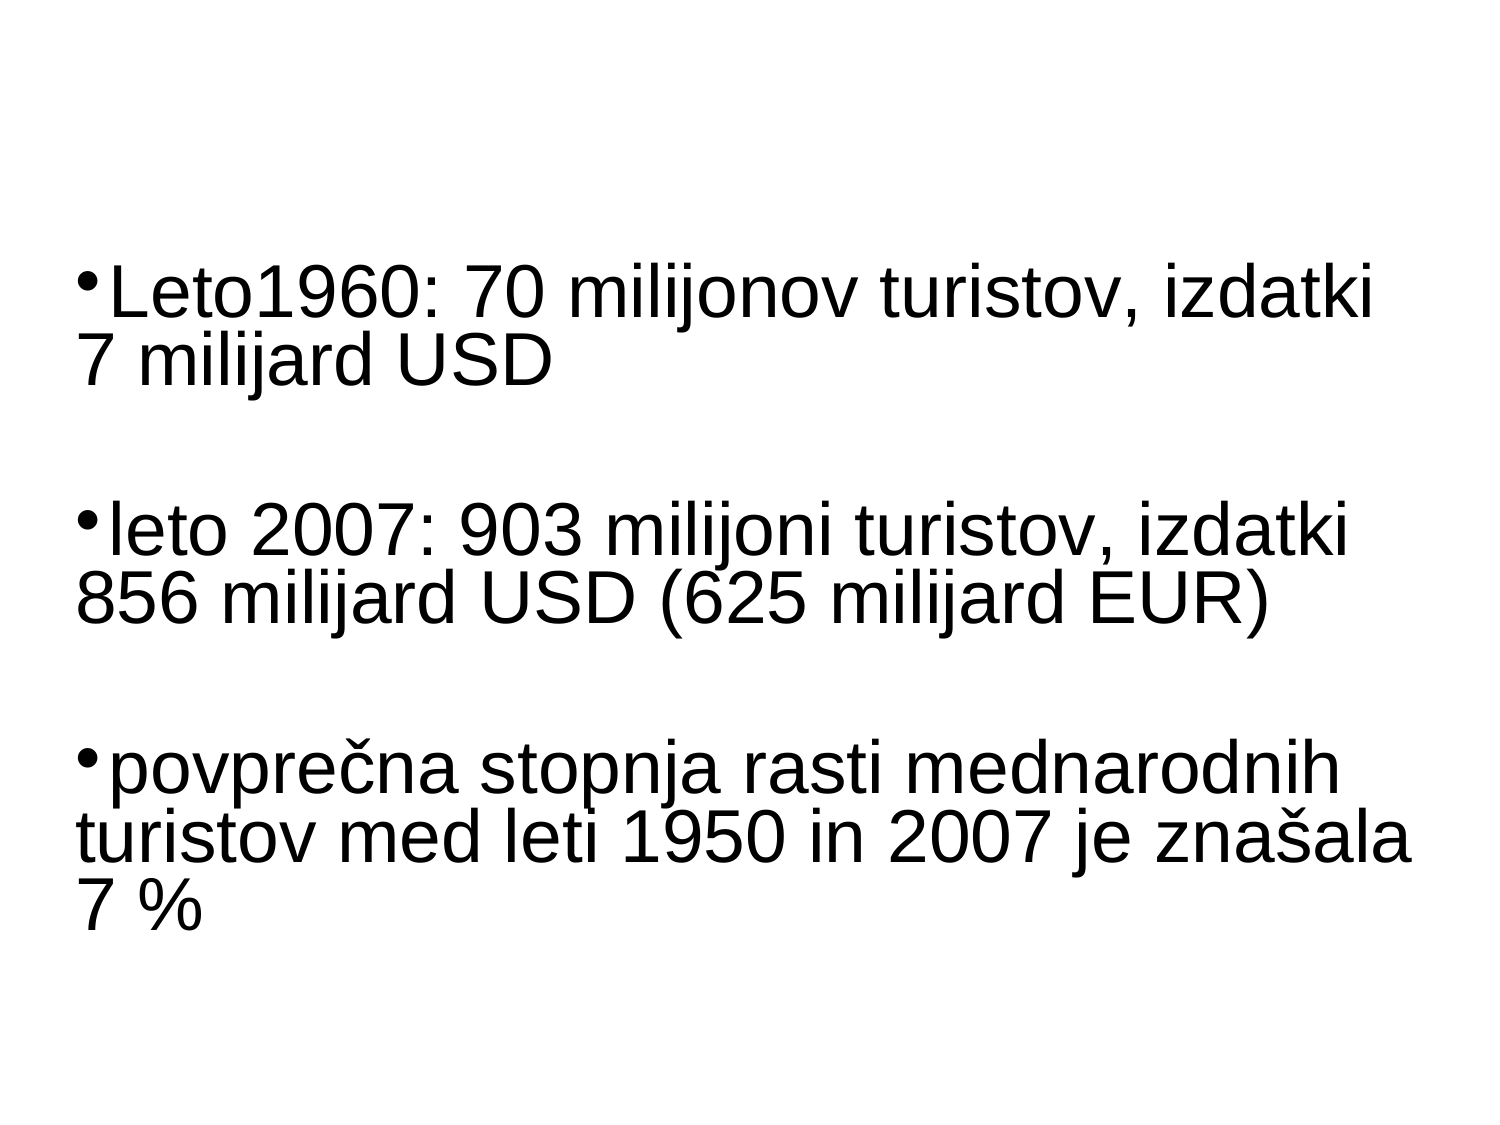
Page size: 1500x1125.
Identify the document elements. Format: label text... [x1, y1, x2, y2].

list Leto1960: 70 milijonov turistov, izdatki 7 milijard USD leto 2007: 903 milijoni turistov, izdatki 856 milijard USD (625 milijard EUR)‏ povprečna stopnja rasti mednarodnih turistov med leti 1950 in 2007 je znašala 7 % [75, 262, 1424, 991]
